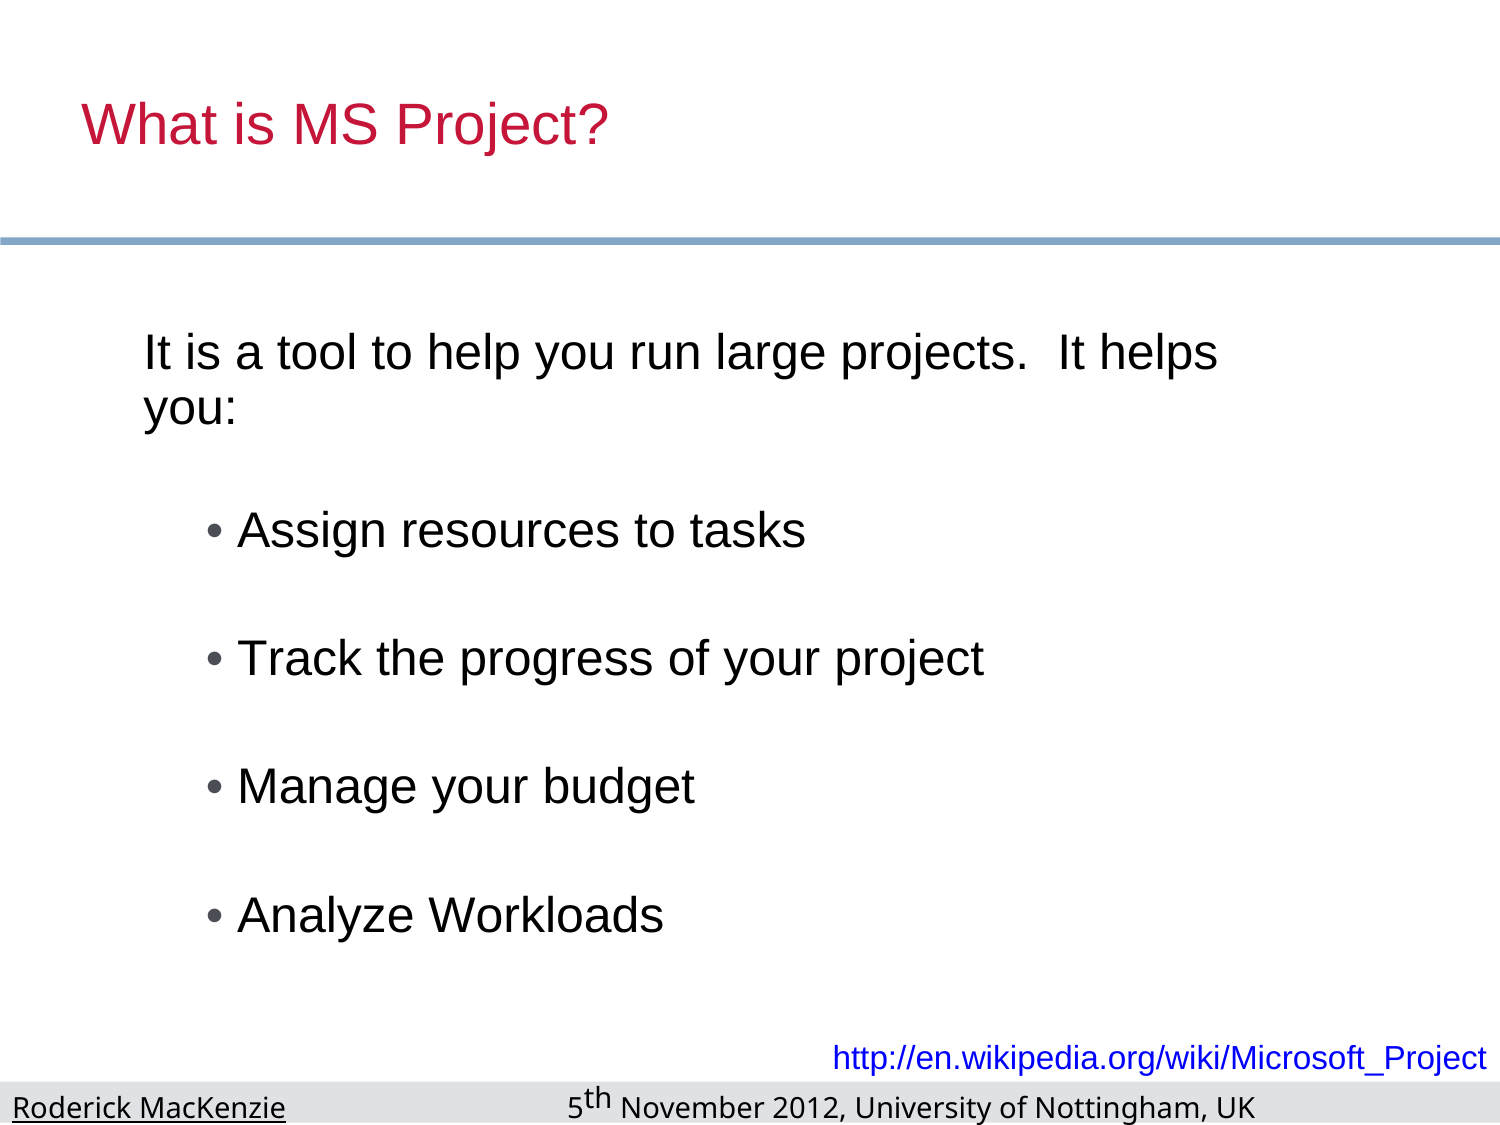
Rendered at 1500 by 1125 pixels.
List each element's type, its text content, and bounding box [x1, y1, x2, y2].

text_box http://en.wikipedia.org/wiki/Microsoft_Project [817, 1028, 1500, 1084]
list It is a tool to help you run large projects. It helps you: Assign resources to tasks Track the progress of your project Manage your budget Analyze Workloads [143, 323, 1326, 1061]
title What is MS Project? [66, 44, 1071, 204]
